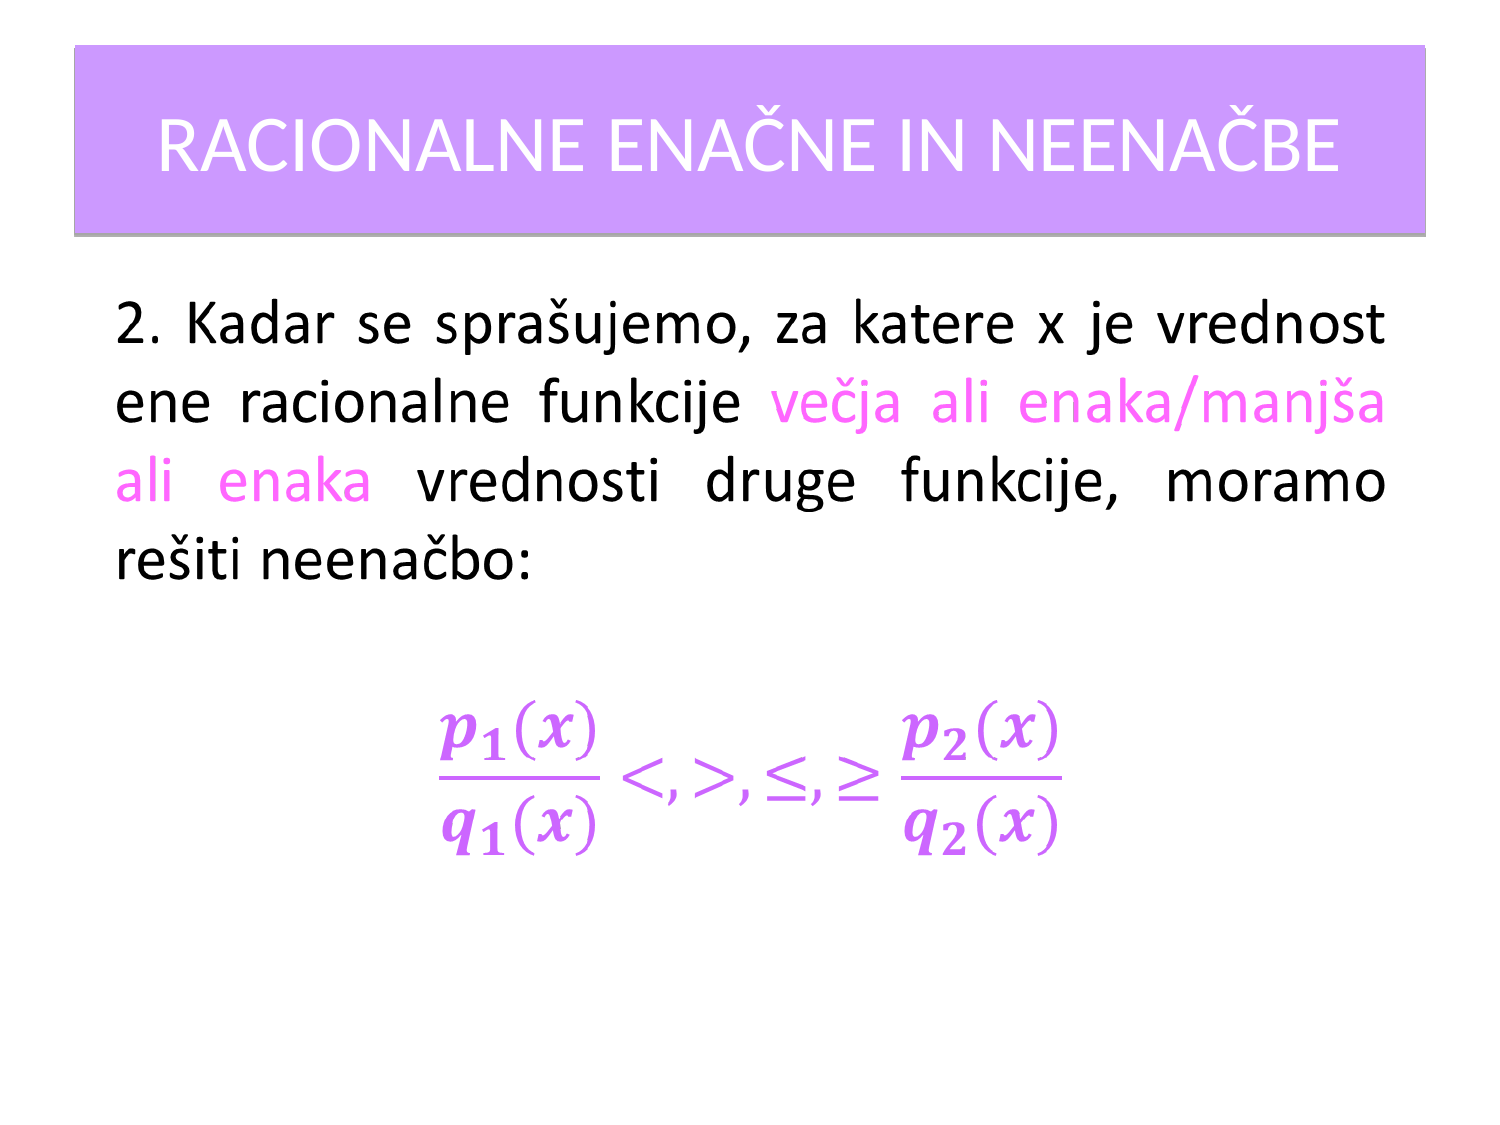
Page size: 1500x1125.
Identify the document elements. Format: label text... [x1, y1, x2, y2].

list [75, 262, 1425, 1005]
title RACIONALNE ENAČNE IN NEENAČBE [75, 45, 1425, 233]
